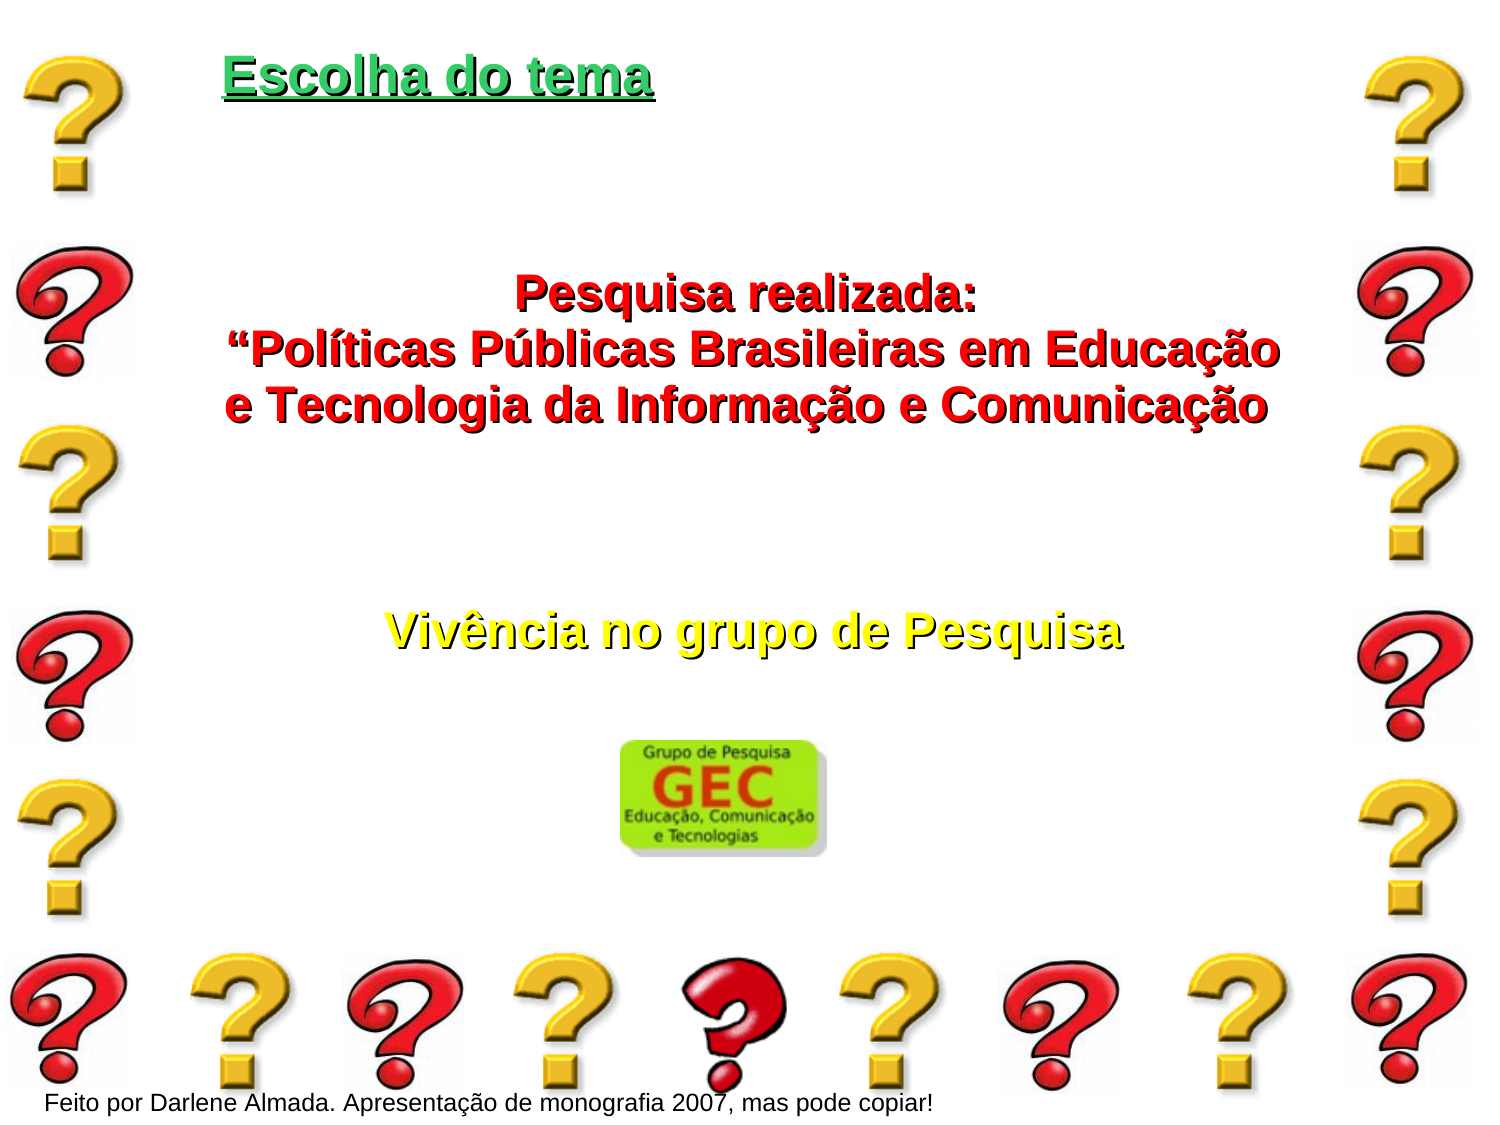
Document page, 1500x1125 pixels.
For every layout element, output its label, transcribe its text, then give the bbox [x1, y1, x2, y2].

picture [998, 956, 1122, 1092]
picture [664, 944, 798, 1092]
picture [184, 944, 302, 1092]
picture [1352, 606, 1476, 745]
text_box Vivência no grupo de Pesquisa [265, 620, 1241, 709]
picture [12, 416, 130, 573]
picture [507, 944, 625, 1092]
picture [1181, 944, 1299, 1102]
text_box Pesquisa realizada: “Políticas Públicas Brasileiras em Educação e Tecnologia da Informação e Comunicação [206, 257, 1300, 505]
text_box Feito por Darlene Almada. Apresentação de monografia 2007, mas pode copiar! [29, 1092, 1123, 1125]
picture [342, 955, 466, 1092]
picture [833, 944, 951, 1092]
picture [11, 606, 136, 745]
picture [5, 949, 130, 1087]
picture [620, 740, 827, 857]
picture [1352, 242, 1476, 380]
picture [11, 242, 136, 380]
picture [1353, 416, 1471, 573]
picture [1352, 770, 1470, 928]
picture [1346, 949, 1470, 1087]
picture [11, 770, 129, 928]
text_box Escolha do tema [206, 64, 1123, 143]
picture [1358, 47, 1476, 204]
picture [17, 47, 135, 204]
